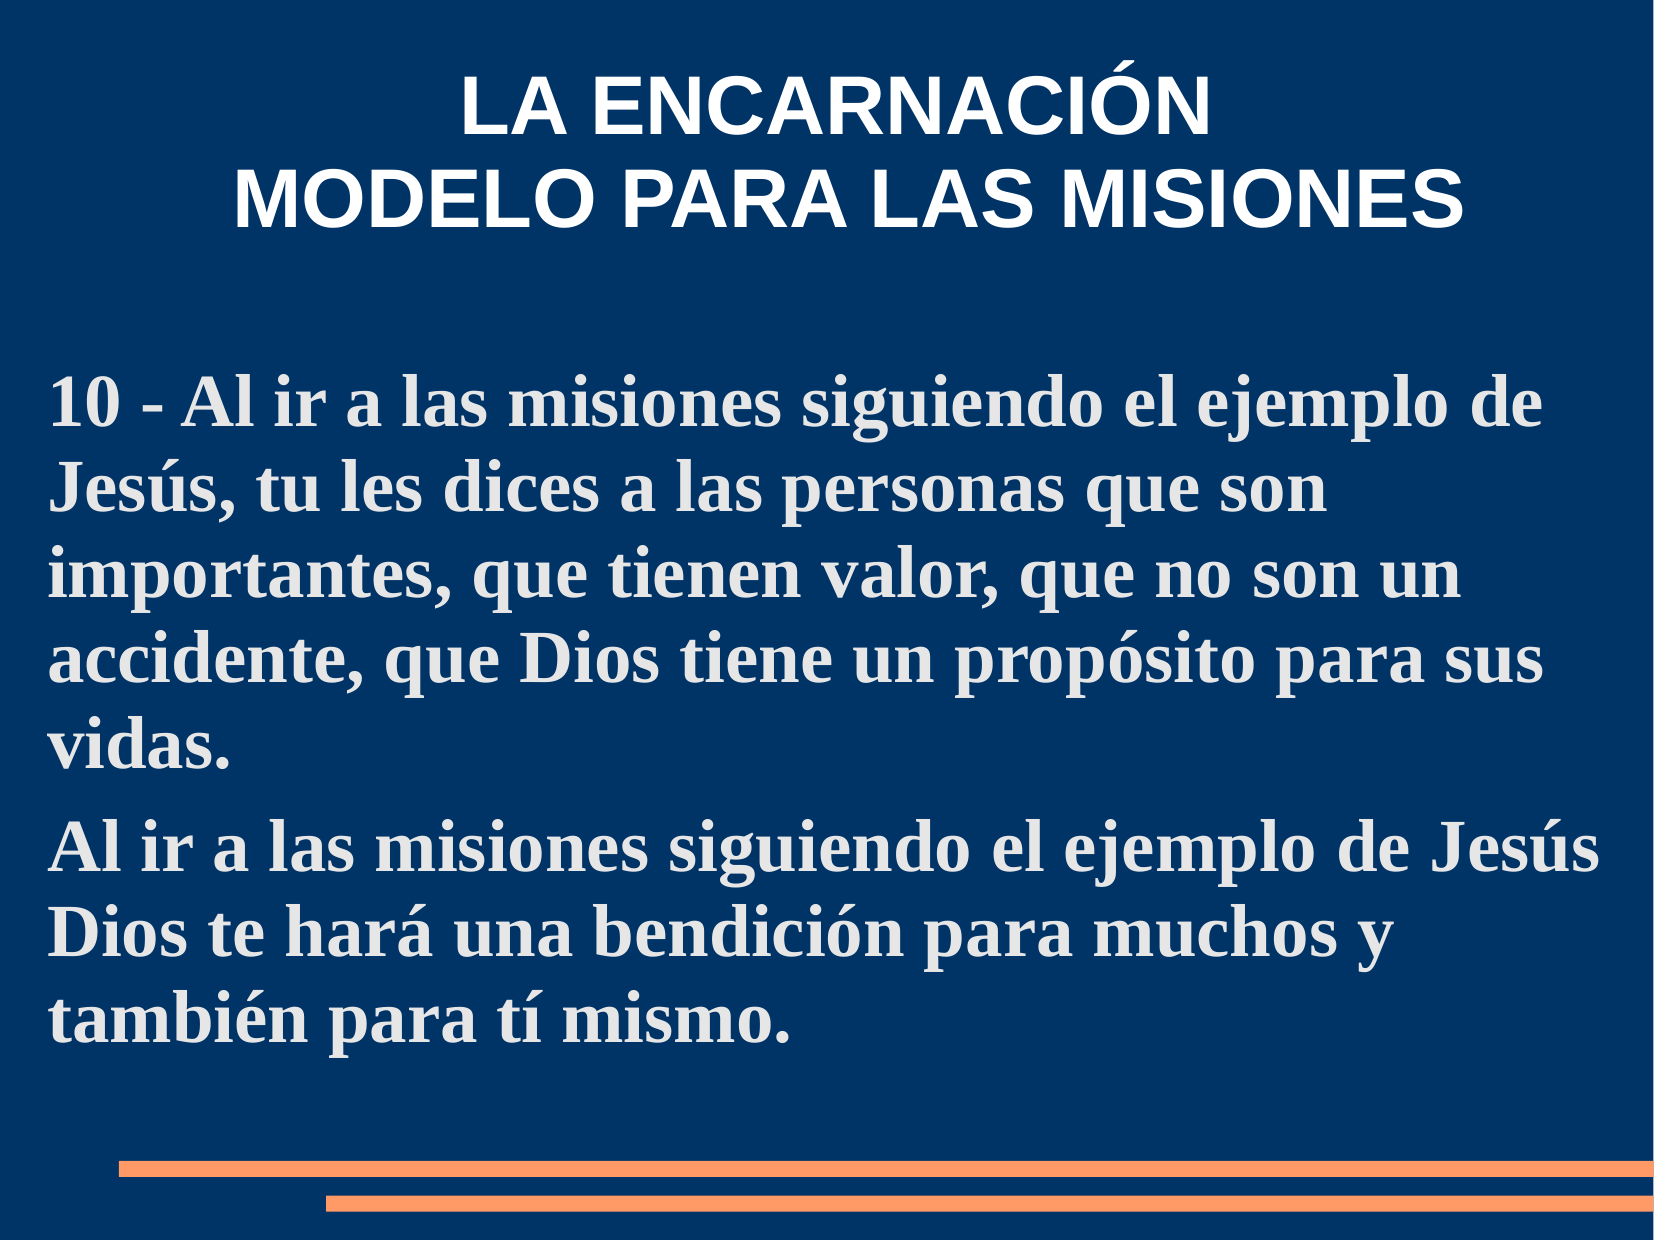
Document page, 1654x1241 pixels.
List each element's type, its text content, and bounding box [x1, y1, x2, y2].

list 10 - Al ir a las misiones siguiendo el ejemplo de Jesús, tu les dices a las personas que son importantes, que tienen valor, que no son un accidente, que Dios tiene un propósito para sus vidas. Al ir a las misiones siguiendo el ejemplo de Jesús Dios te hará una bendición para muchos y también para tí mismo. [47, 354, 1607, 954]
title LA ENCARNACIÓN MODELO PARA LAS MISIONES [121, 46, 1534, 254]
